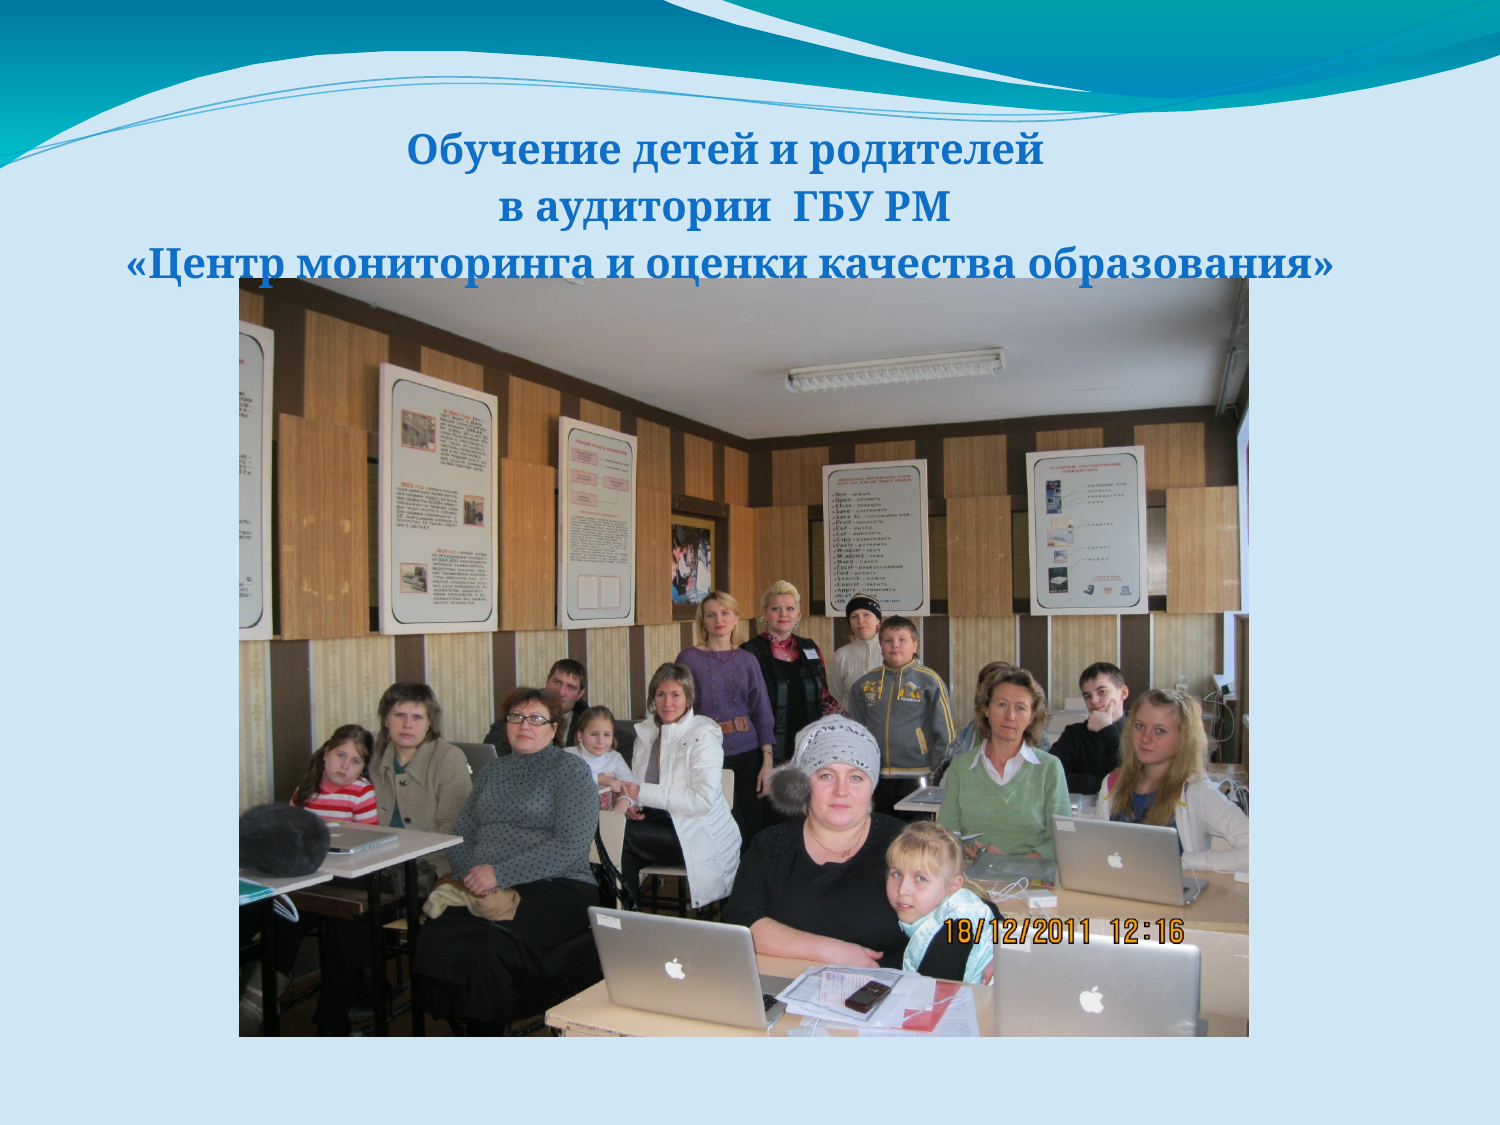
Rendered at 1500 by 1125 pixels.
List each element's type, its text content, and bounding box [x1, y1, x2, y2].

picture [239, 299, 1249, 1037]
text_box Обучение детей и родителей в аудитории ГБУ РМ «Центр мониторинга и оценки качества образования» [15, 112, 1445, 299]
